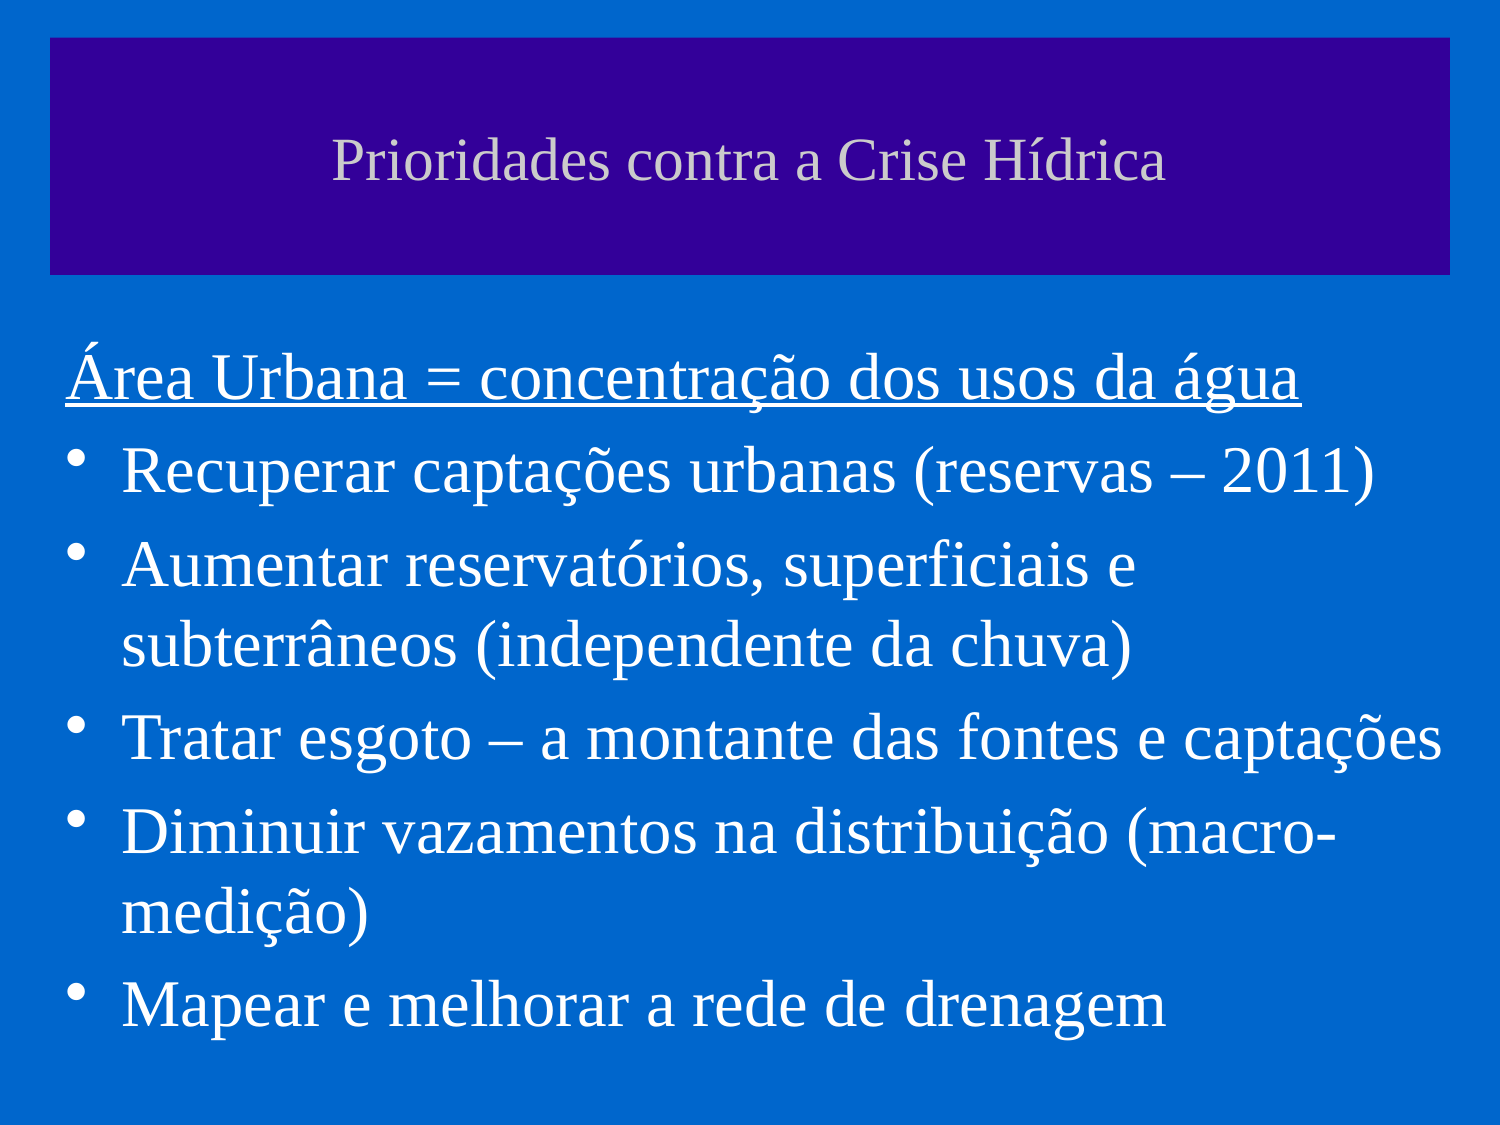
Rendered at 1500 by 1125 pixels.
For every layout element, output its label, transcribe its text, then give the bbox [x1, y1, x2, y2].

title Prioridades contra a Crise Hídrica [50, 37, 1450, 275]
list Área Urbana = concentração dos usos da água Recuperar captações urbanas (reservas – 2011) Aumentar reservatórios, superficiais e subterrâneos (independente da chuva) Tratar esgoto – a montante das fontes e captações Diminuir vazamentos na distribuição (macro-medição) Mapear e melhorar a rede de drenagem [50, 324, 1471, 1125]
